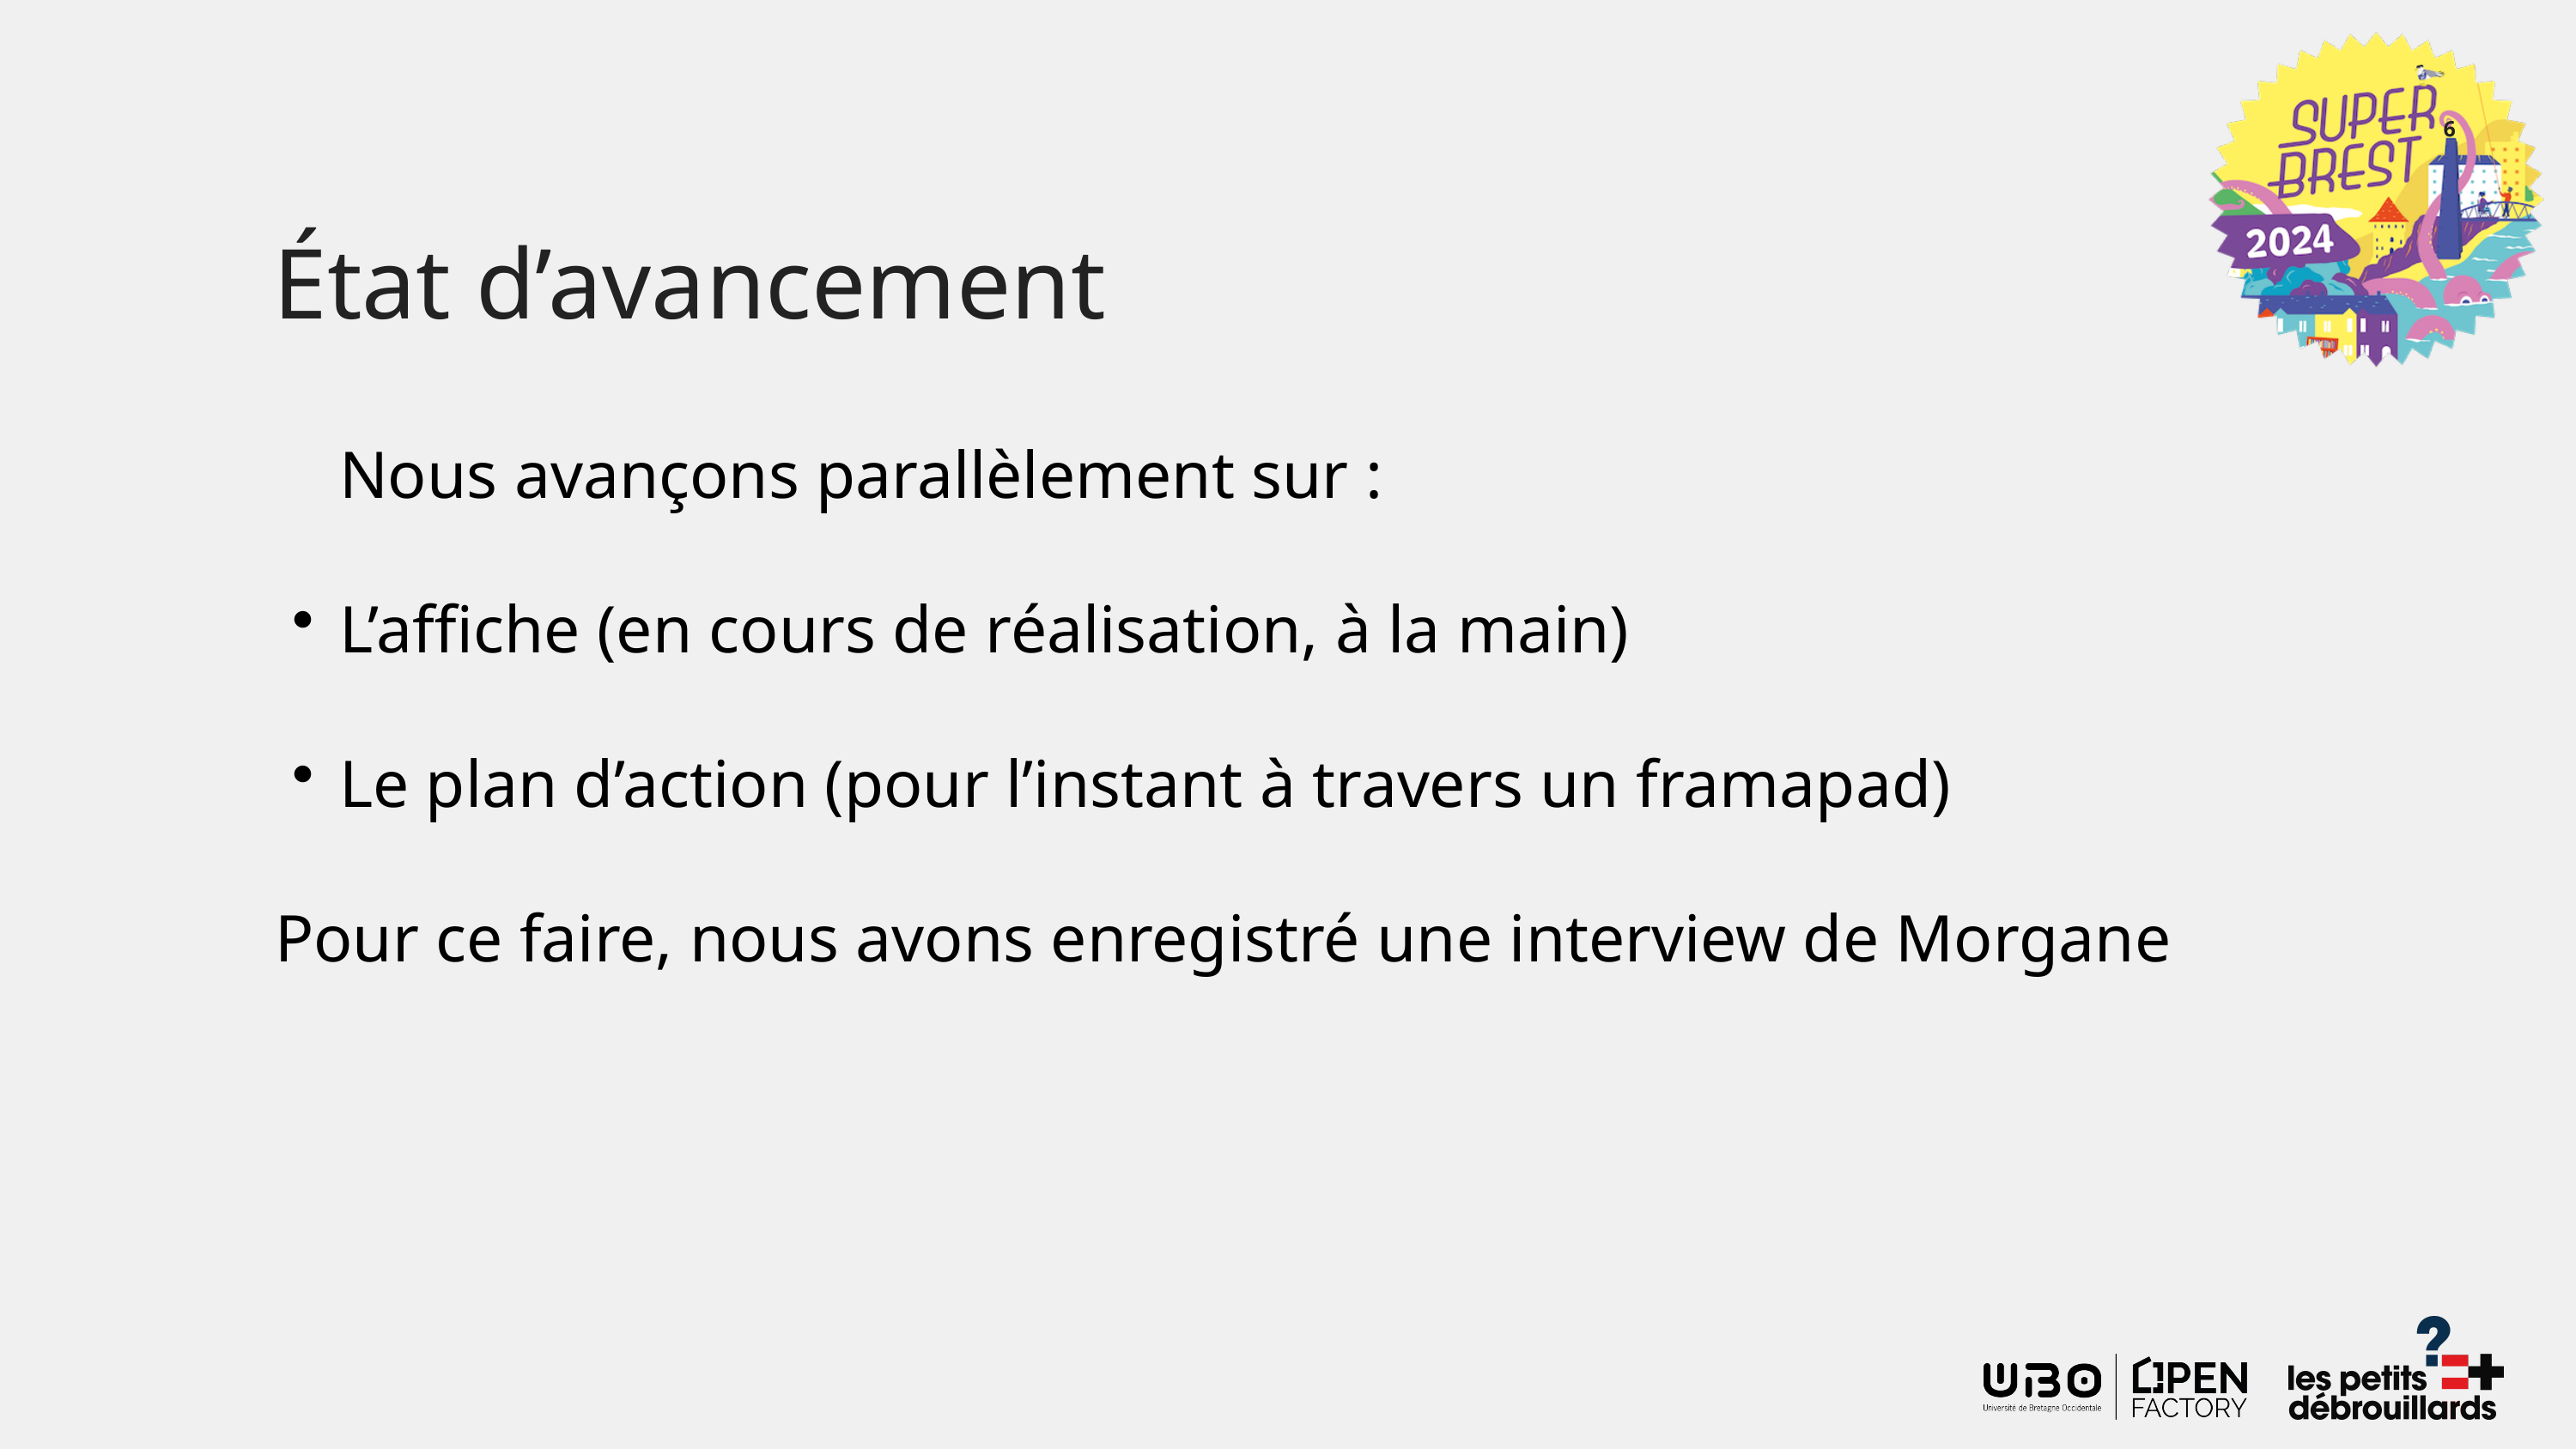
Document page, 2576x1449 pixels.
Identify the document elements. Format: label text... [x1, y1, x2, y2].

list Nous avançons parallèlement sur : L’affiche (en cours de réalisation, à la main) Le plan d’action (pour l’instant à travers un framapad) Pour ce faire, nous avons enregistré une interview de Morgane [275, 433, 2188, 1122]
slide_number <numéro> [2307, 93, 2456, 145]
picture [2176, 0, 2576, 400]
picture [1984, 1354, 2247, 1420]
title État d’avancement [273, 217, 1741, 434]
picture [2288, 1316, 2504, 1420]
